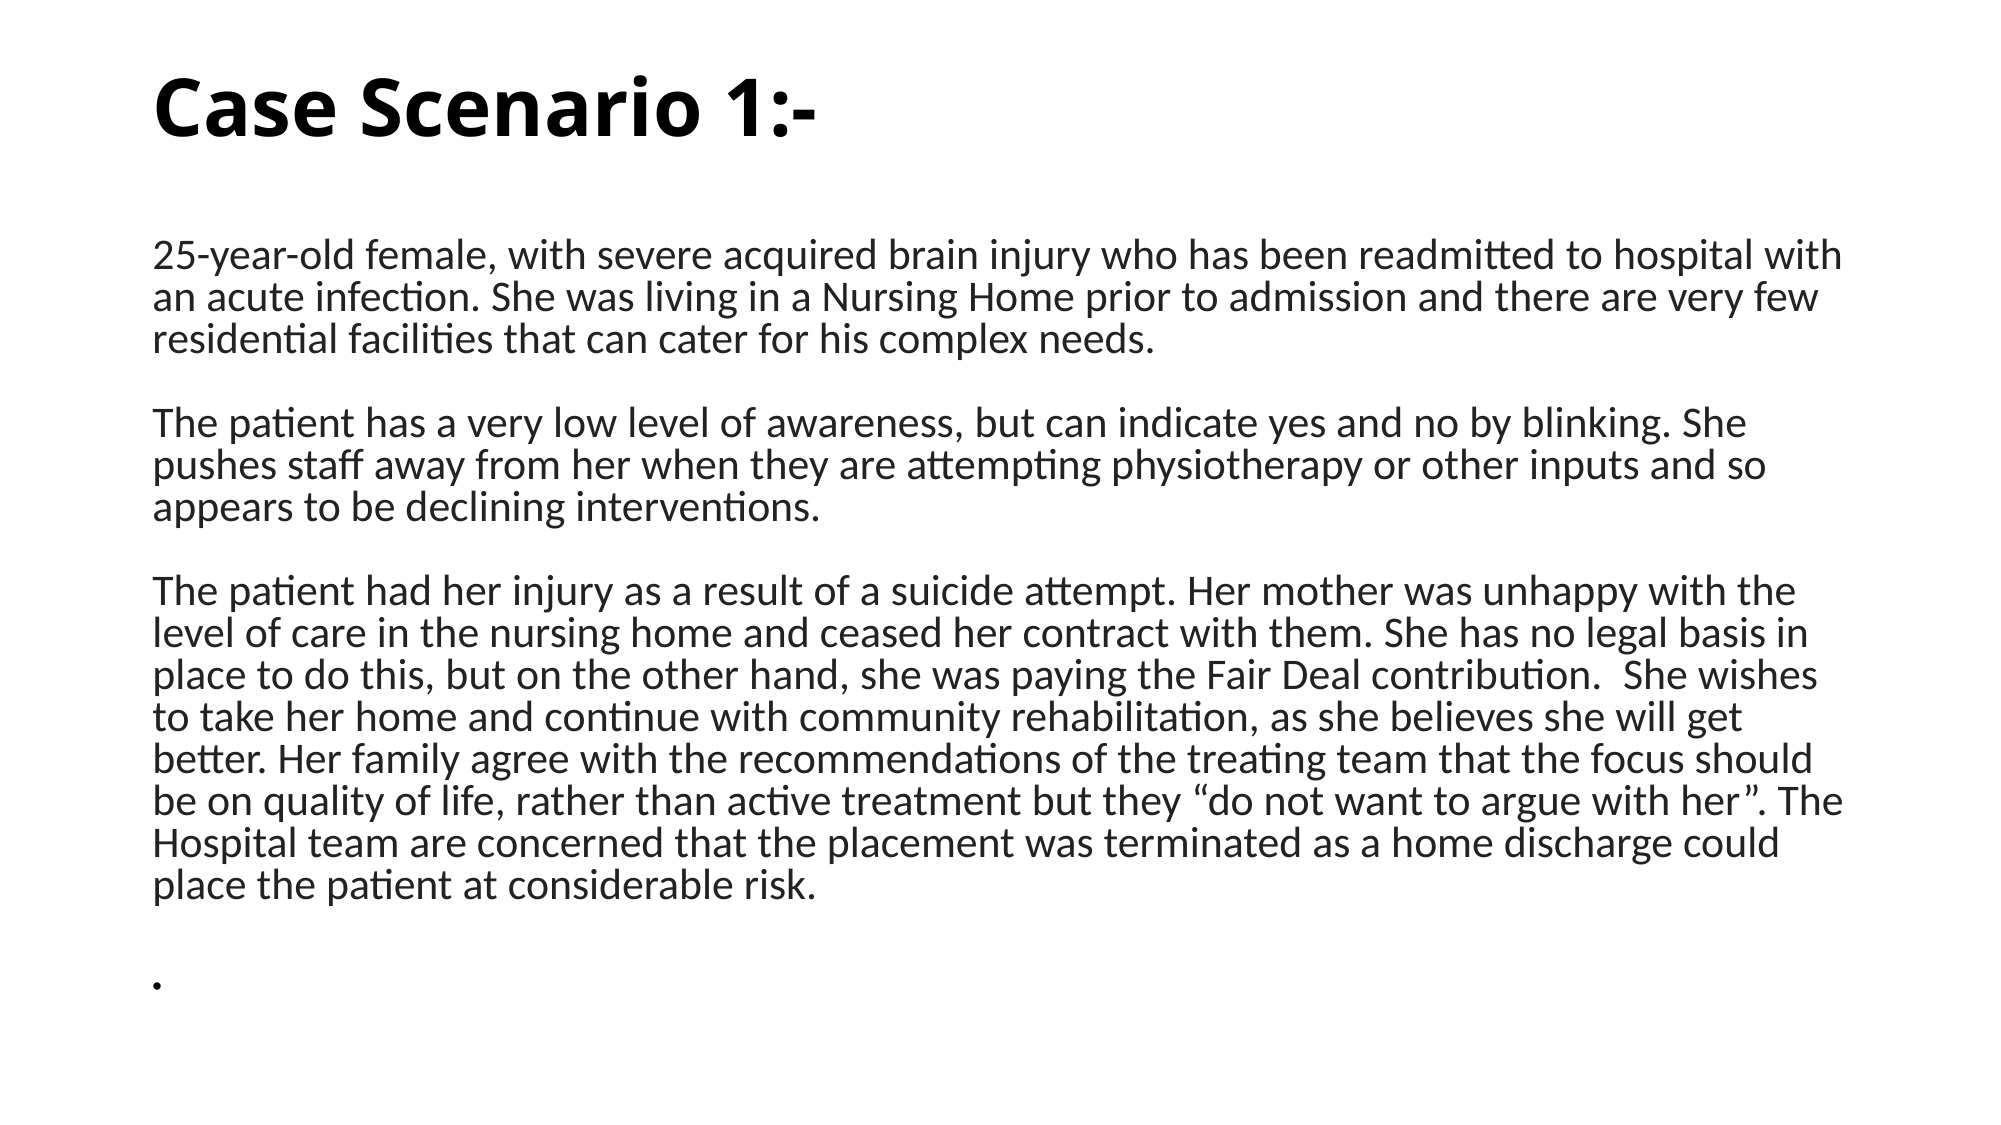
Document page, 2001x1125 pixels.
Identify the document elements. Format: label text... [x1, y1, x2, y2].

title Case Scenario 1:- [137, 59, 1863, 162]
list 25-year-old female, with severe acquired brain injury who has been readmitted to hospital with an acute infection. She was living in a Nursing Home prior to admission and there are very few residential facilities that can cater for his complex needs. The patient has a very low level of awareness, but can indicate yes and no by blinking. She pushes staff away from her when they are attempting physiotherapy or other inputs and so appears to be declining interventions. The patient had her injury as a result of a suicide attempt. Her mother was unhappy with the level of care in the nursing home and ceased her contract with them. She has no legal basis in place to do this, but on the other hand, she was paying the Fair Deal contribution. She wishes to take her home and continue with community rehabilitation, as she believes she will get better. Her family agree with the recommendations of the treating team that the focus should be on quality of life, rather than active treatment but they “do not want to argue with her”. The Hospital team are concerned that the placement was terminated as a home discharge could place the patient at considerable risk. [137, 176, 1863, 1066]
